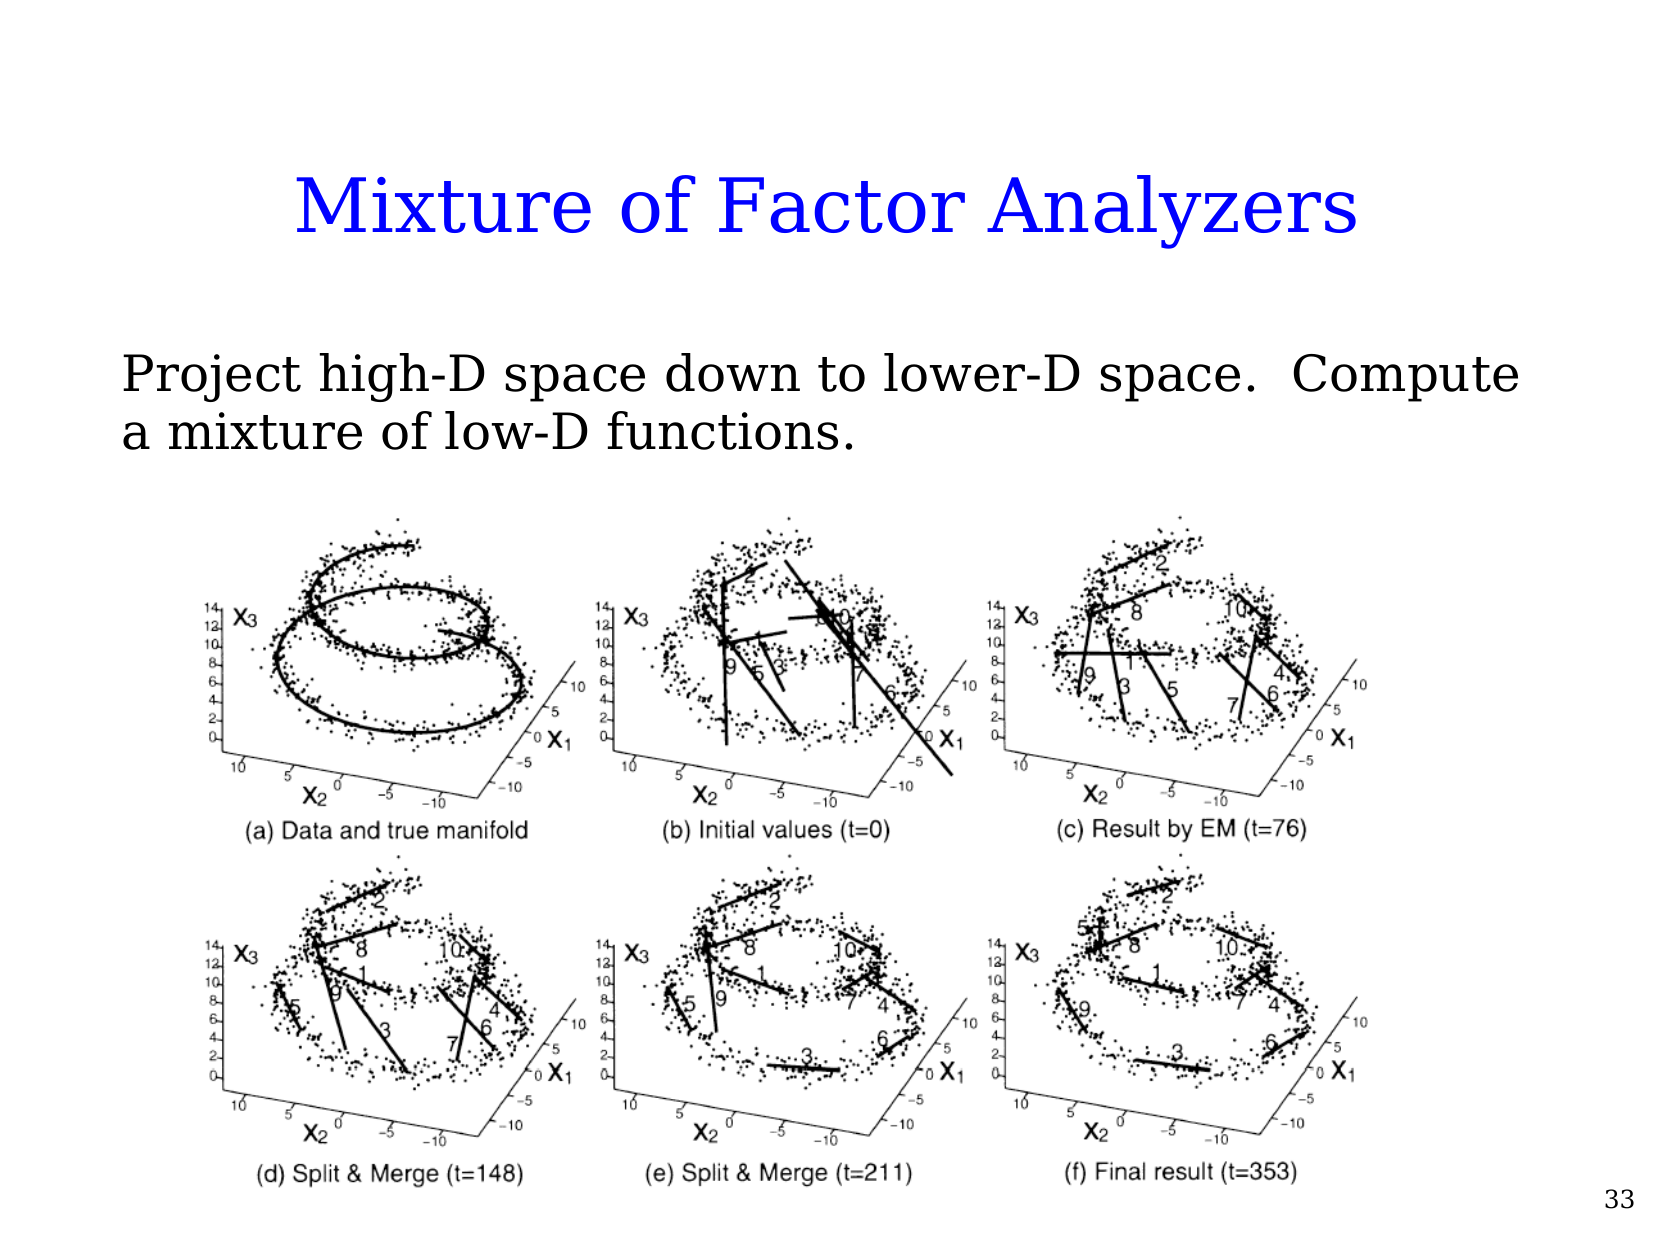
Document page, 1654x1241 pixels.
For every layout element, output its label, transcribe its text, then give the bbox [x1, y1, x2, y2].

list Project high-D space down to lower-D space. Compute a mixture of low-D functions. [121, 344, 1534, 1127]
picture [171, 495, 1382, 1216]
title Mixture of Factor Analyzers [121, 102, 1534, 311]
